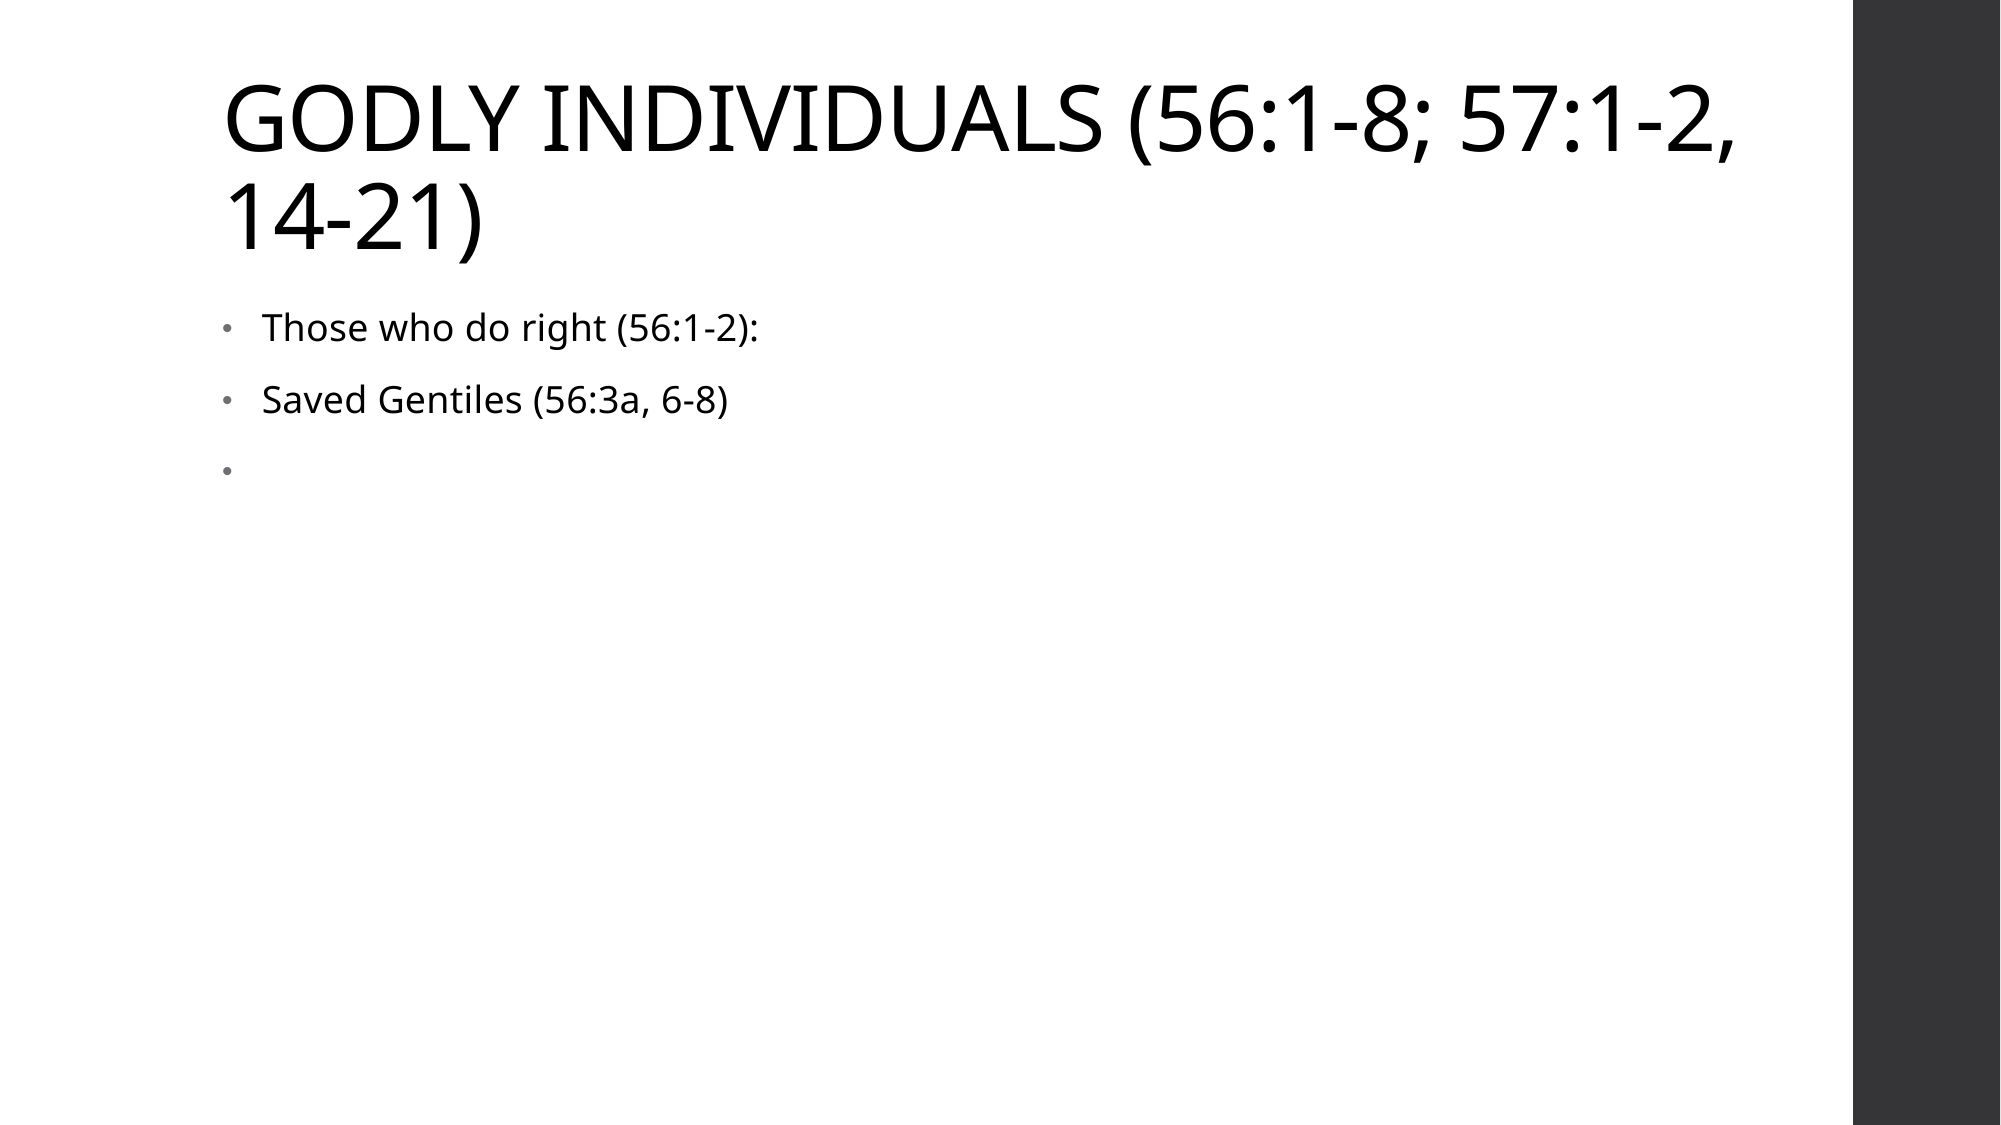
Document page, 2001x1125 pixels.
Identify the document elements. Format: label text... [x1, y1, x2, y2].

list Those who do right (56:1-2): Saved Gentiles (56:3a, 6-8) [206, 299, 1617, 1014]
title GODLY INDIVIDUALS (56:1-8; 57:1-2, 14-21) [206, 60, 1797, 278]
